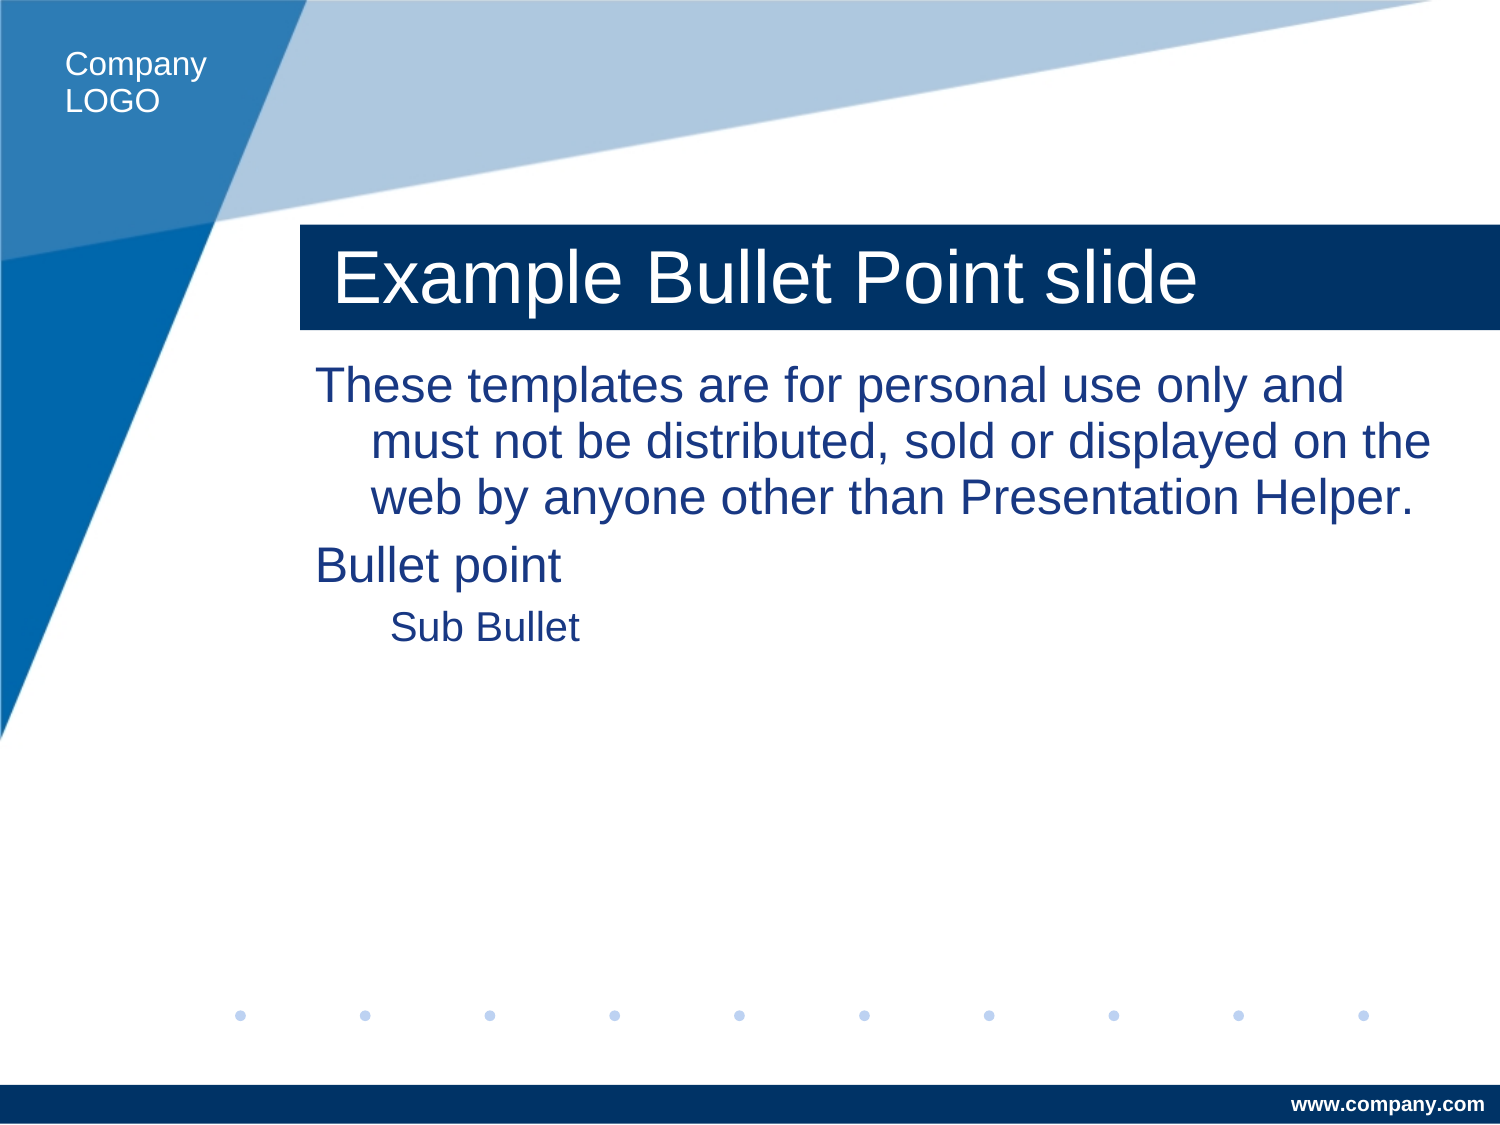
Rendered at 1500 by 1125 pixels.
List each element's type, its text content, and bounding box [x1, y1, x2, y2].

list These templates are for personal use only and must not be distributed, sold or displayed on the web by anyone other than Presentation Helper. Bullet point Sub Bullet [299, 350, 1475, 1013]
title Example Bullet Point slide [300, 224, 1500, 331]
picture [0, 0, 1500, 842]
